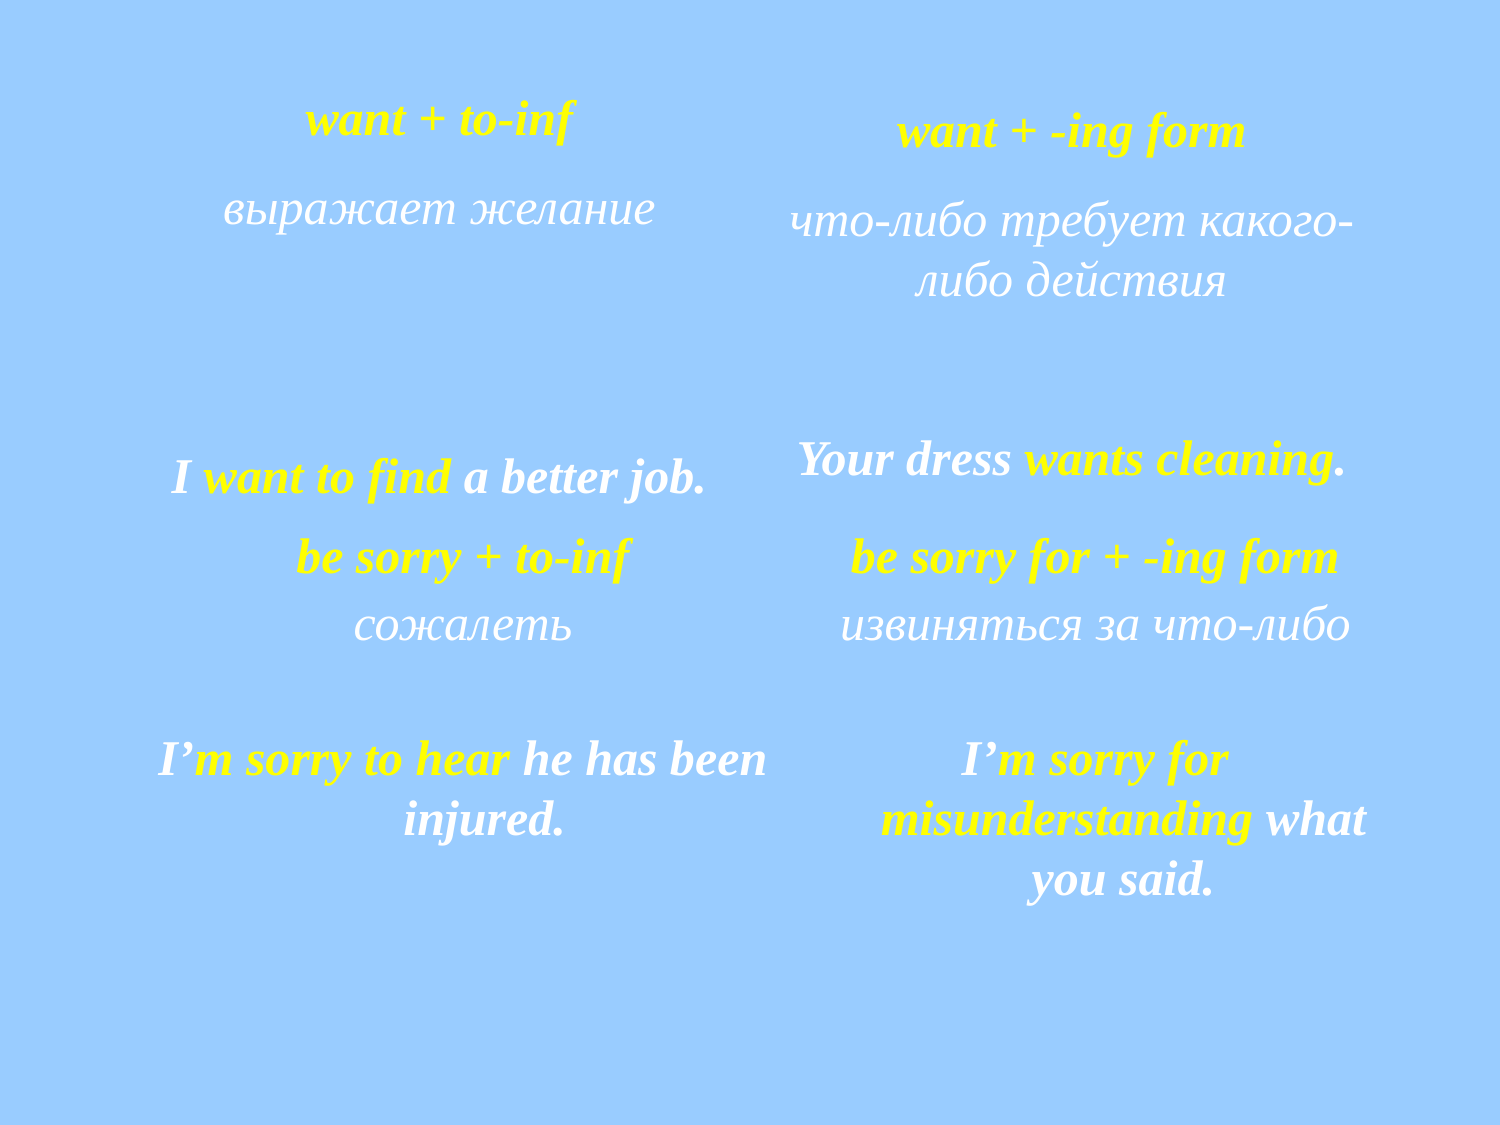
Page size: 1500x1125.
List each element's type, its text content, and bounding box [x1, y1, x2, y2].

text_box be sorry + to-inf сожалеть I’m sorry to hear he has been injured. [93, 515, 832, 1032]
list want + -ing form что-либо требует какого-либо действия Your dress wants cleaning. [738, 82, 1406, 515]
text_box be sorry for + -ing form извиняться за что-либо I’m sorry for misunderstanding what you said. [773, 515, 1418, 981]
list want + to-inf выражает желание I want to find a better job. [58, 70, 821, 836]
